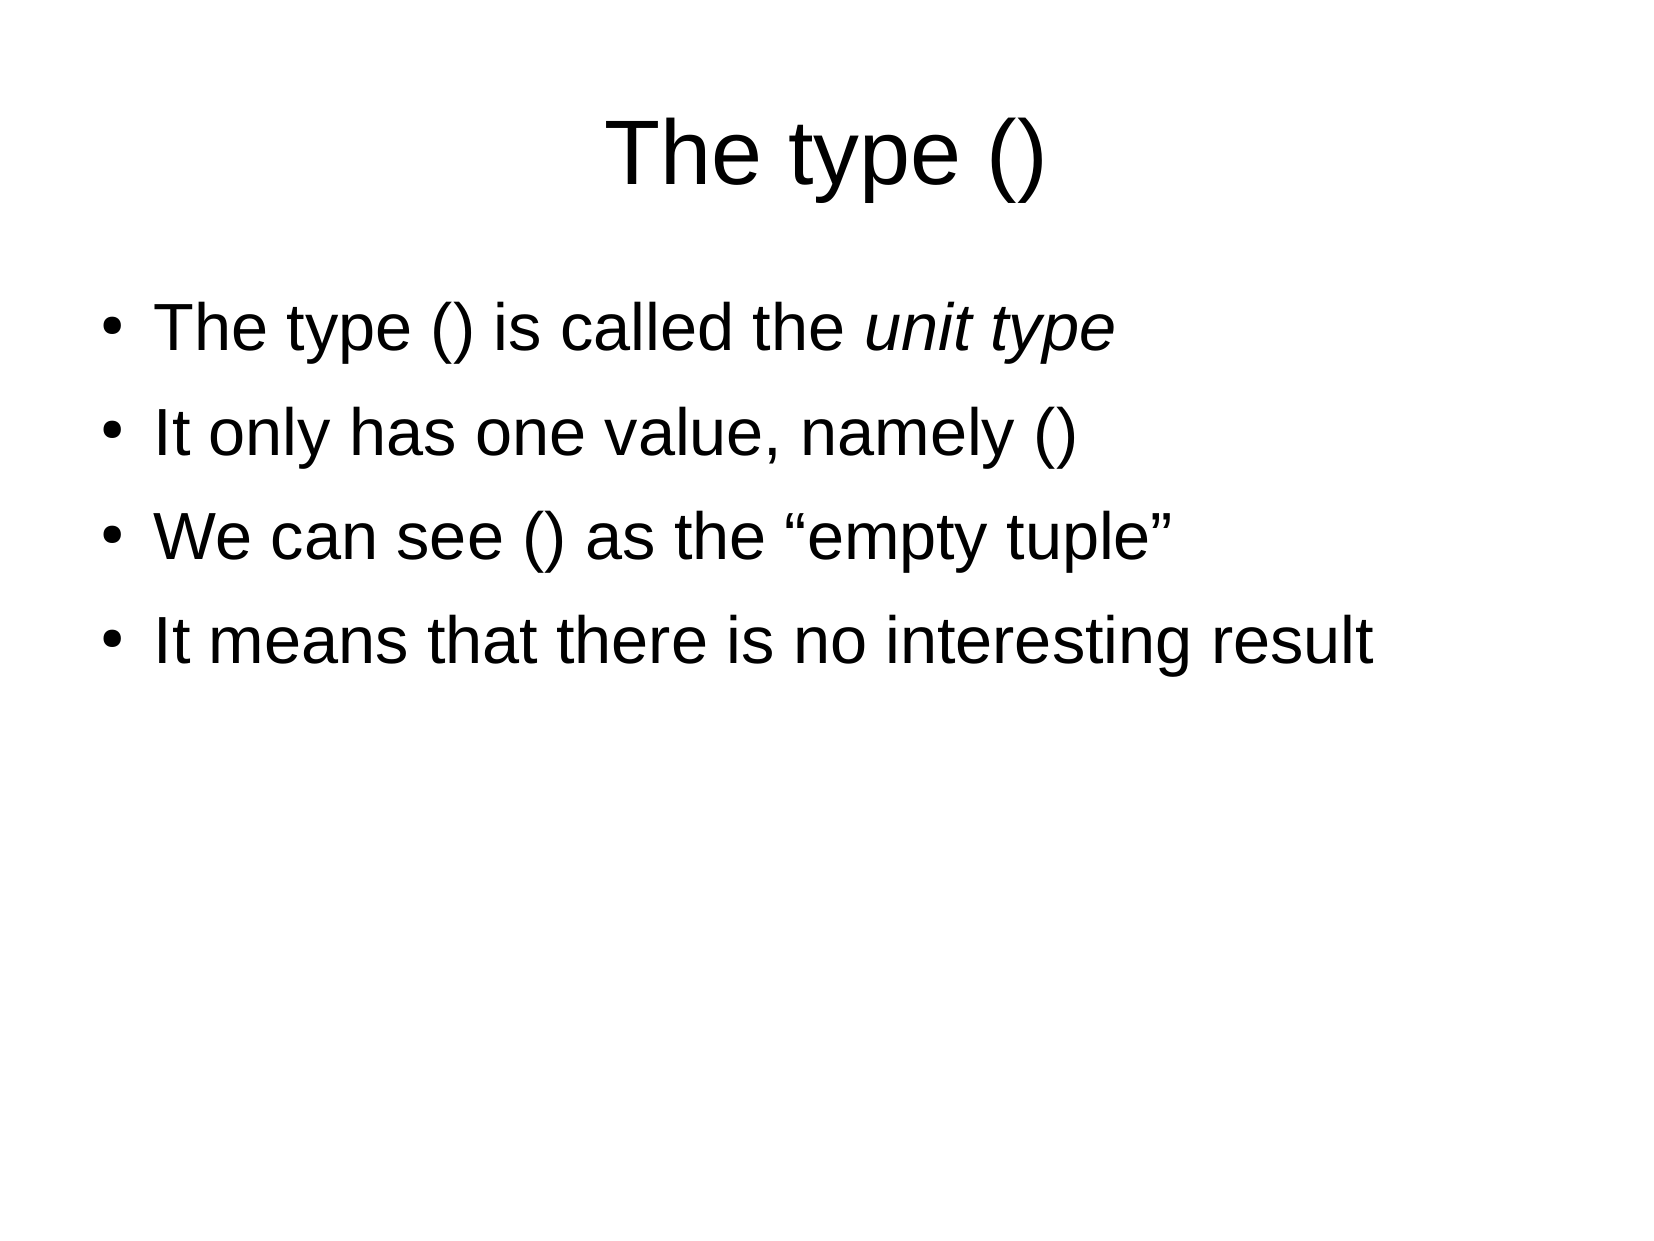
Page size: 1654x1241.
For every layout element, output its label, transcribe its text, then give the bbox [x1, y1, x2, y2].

list The type () is called the unit type It only has one value, namely () We can see () as the “empty tuple” It means that there is no interesting result [82, 290, 1571, 1109]
title The type () [82, 56, 1571, 250]
